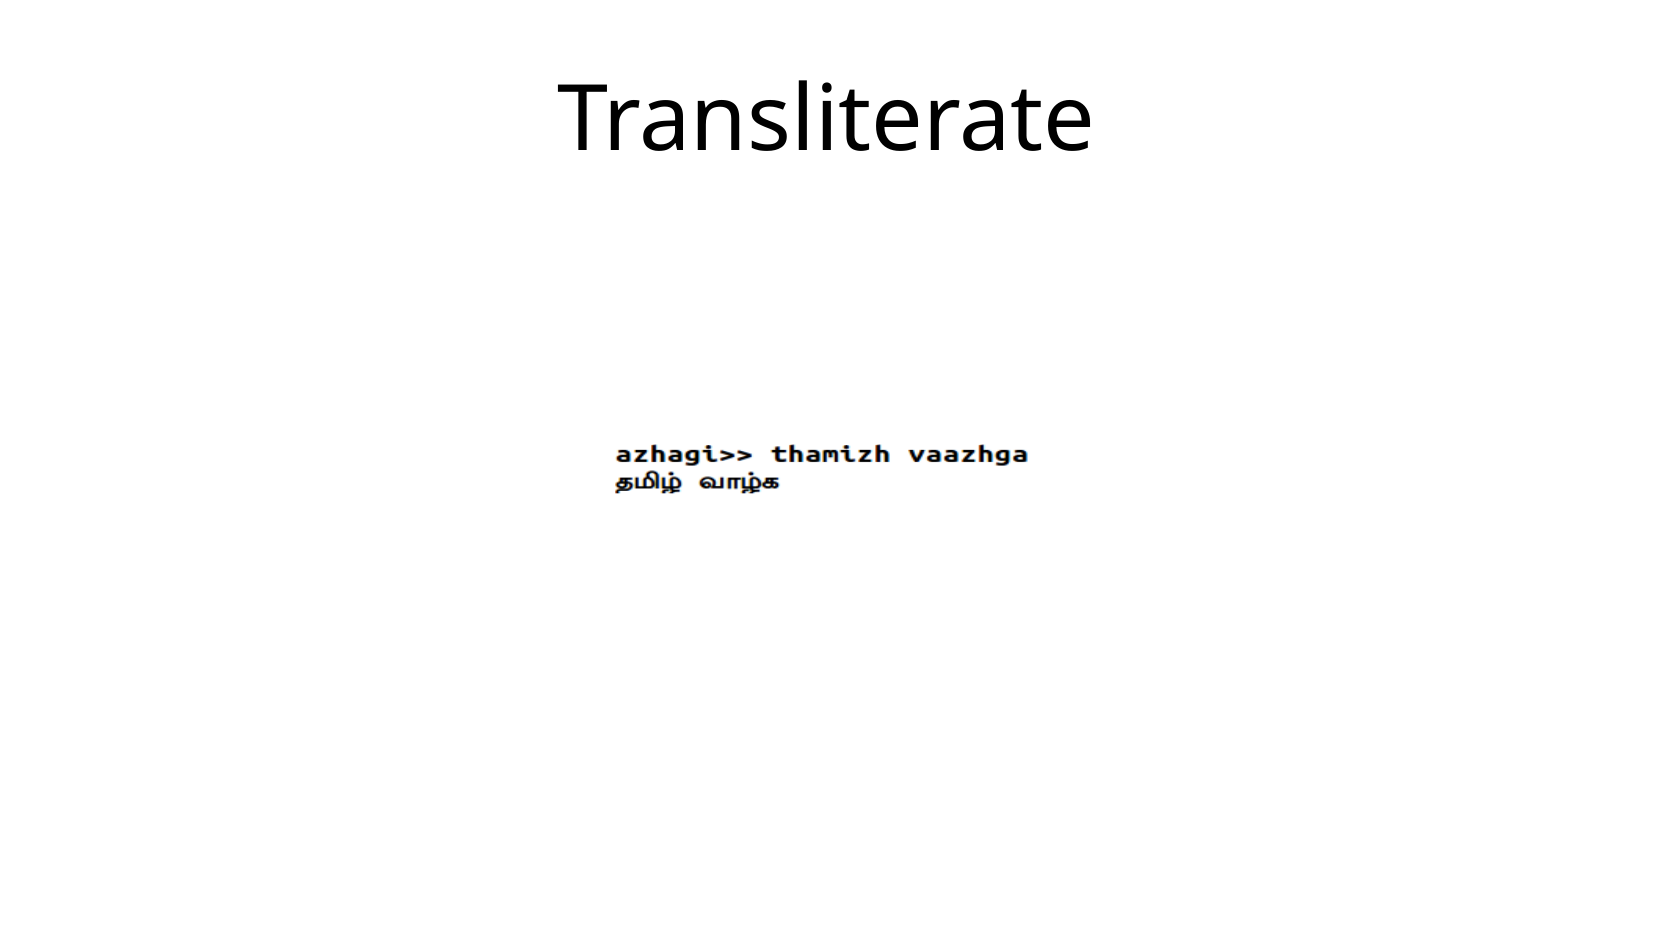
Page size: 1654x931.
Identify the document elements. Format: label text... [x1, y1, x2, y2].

picture [614, 444, 1056, 497]
title Transliterate [82, 37, 1571, 193]
